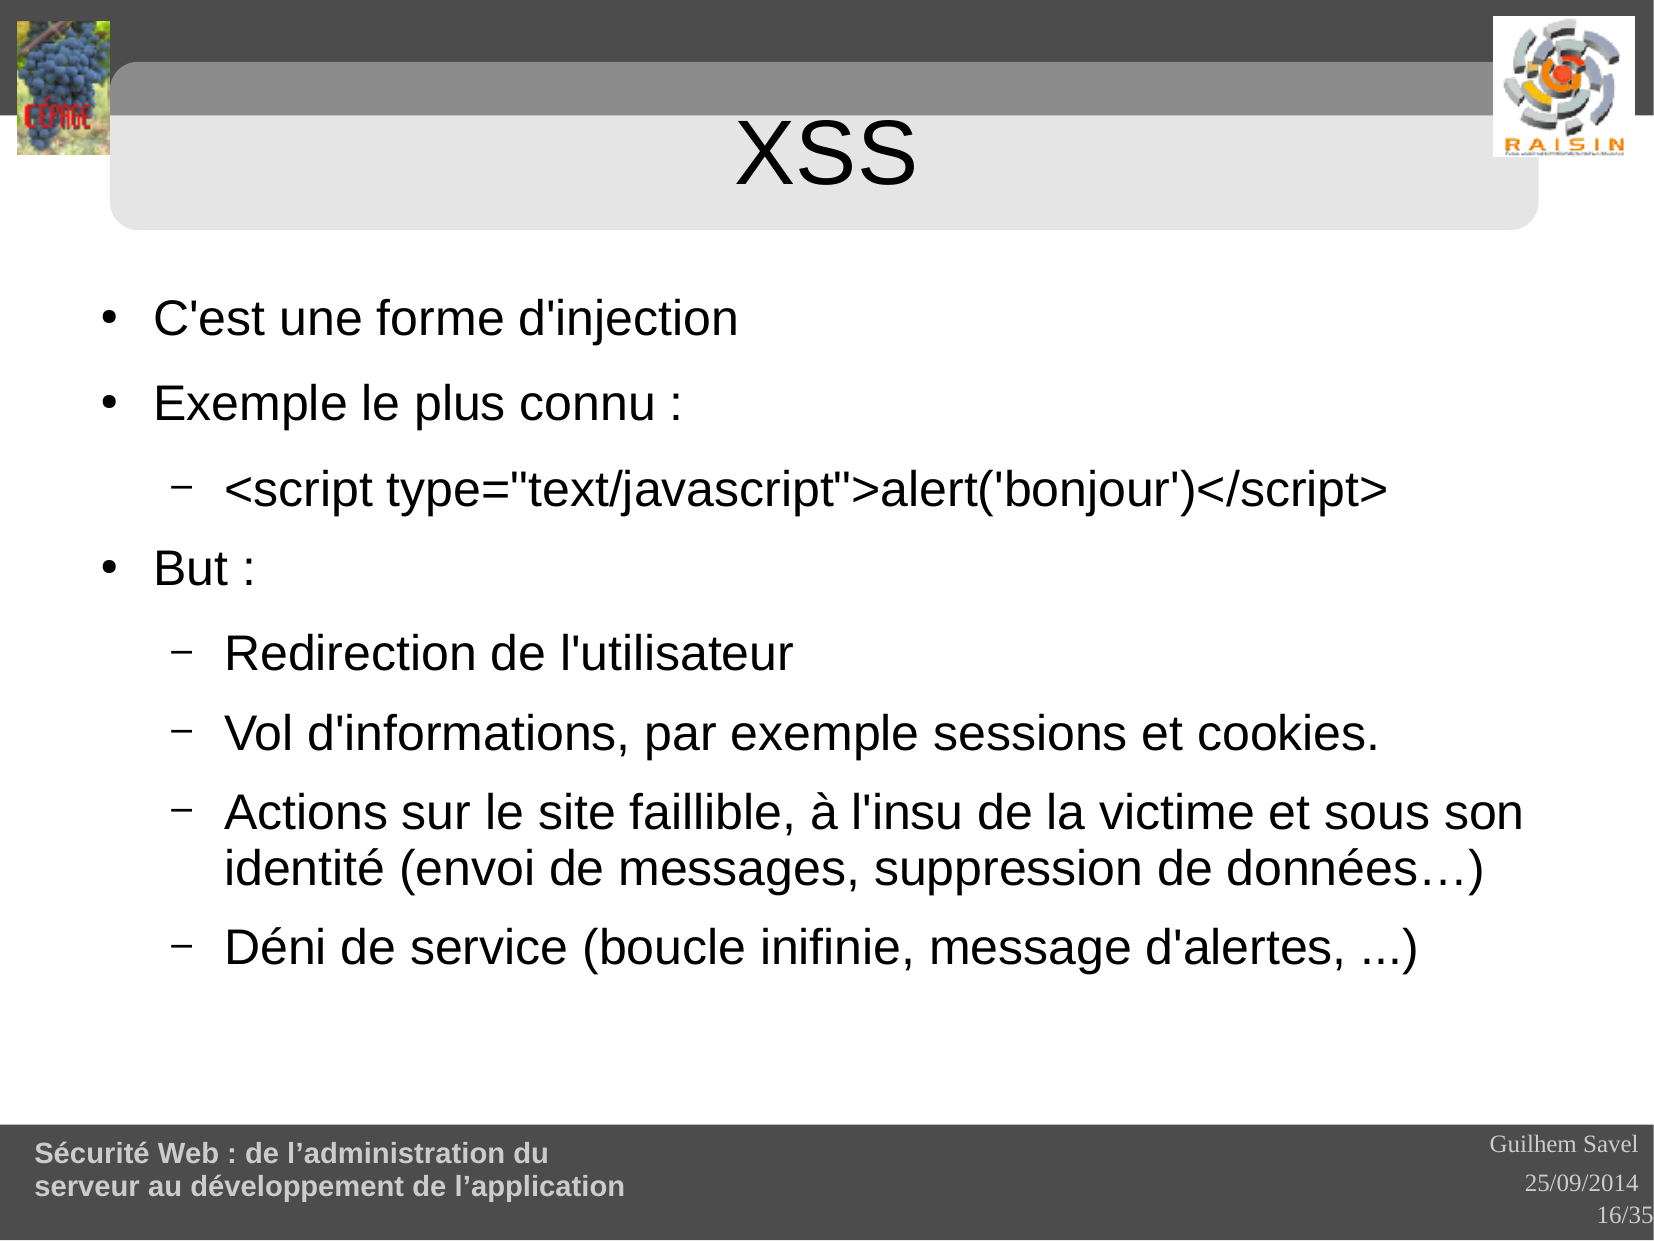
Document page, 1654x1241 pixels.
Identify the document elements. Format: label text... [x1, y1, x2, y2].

title XSS [82, 49, 1571, 257]
picture [1493, 16, 1635, 157]
list C'est une forme d'injection Exemple le plus connu : <script type="text/javascript">alert('bonjour')</script> But : Redirection de l'utilisateur Vol d'informations, par exemple sessions et cookies. Actions sur le site faillible, à l'insu de la victime et sous son identité (envoi de messages, suppression de données…) Déni de service (boucle inifinie, message d'alertes, ...) [82, 290, 1571, 1010]
picture [17, 21, 110, 155]
